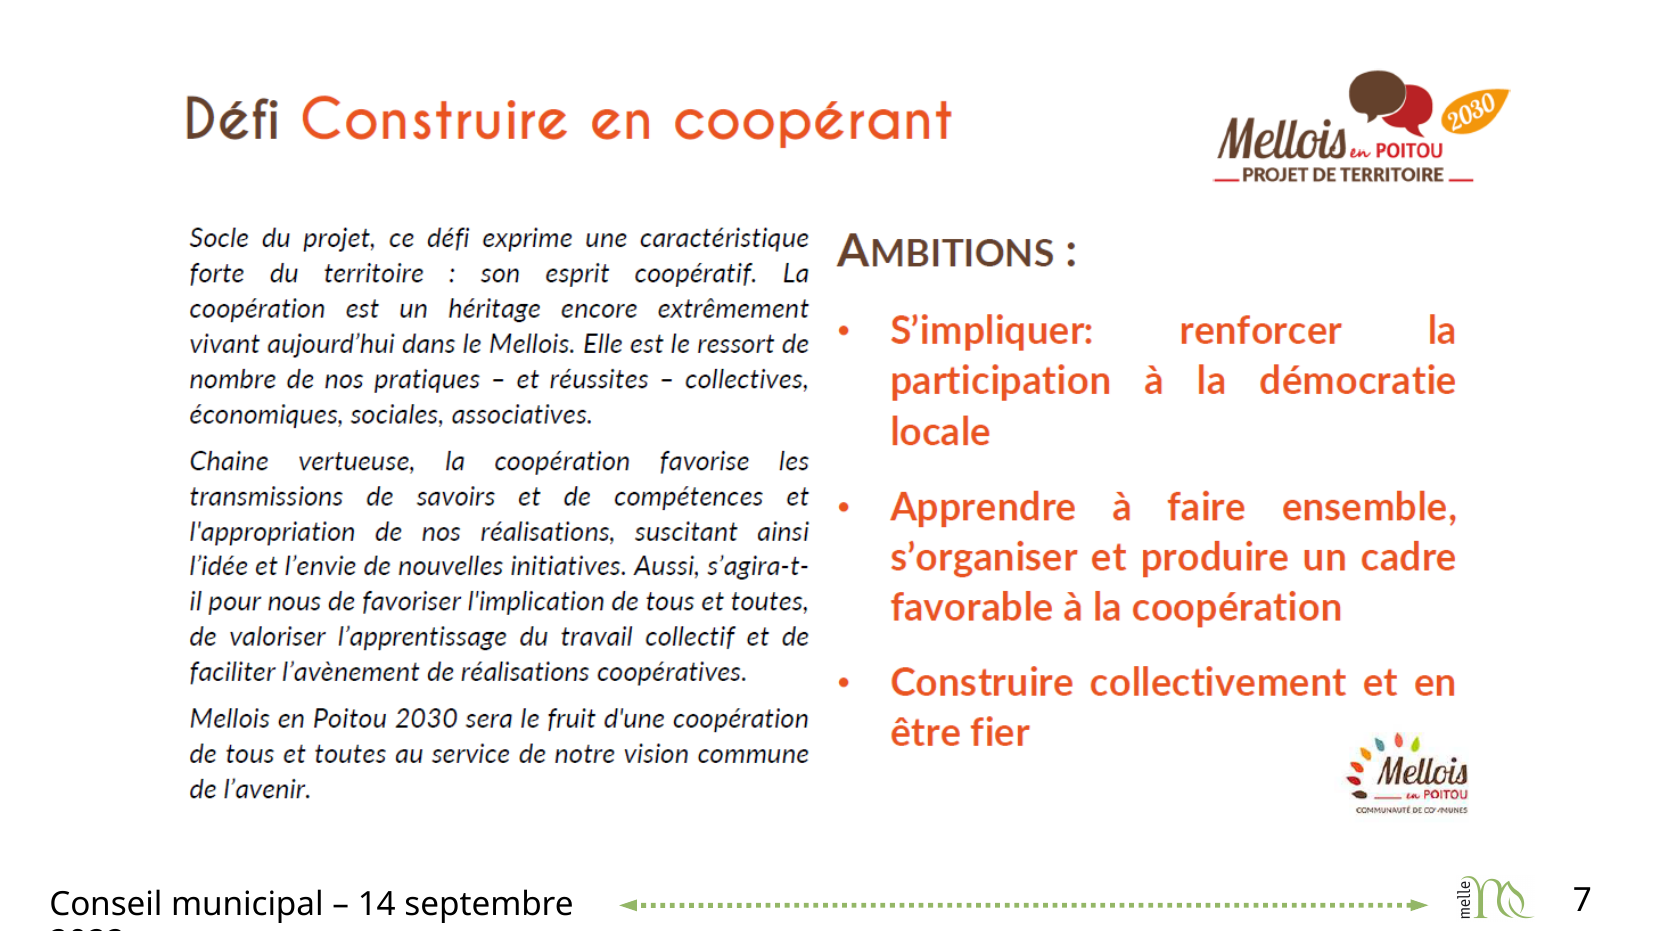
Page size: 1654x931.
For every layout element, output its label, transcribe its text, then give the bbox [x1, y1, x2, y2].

picture [123, 25, 1520, 845]
picture [1456, 875, 1535, 922]
text_box Conseil municipal – 14 septembre 2022 [34, 875, 602, 931]
